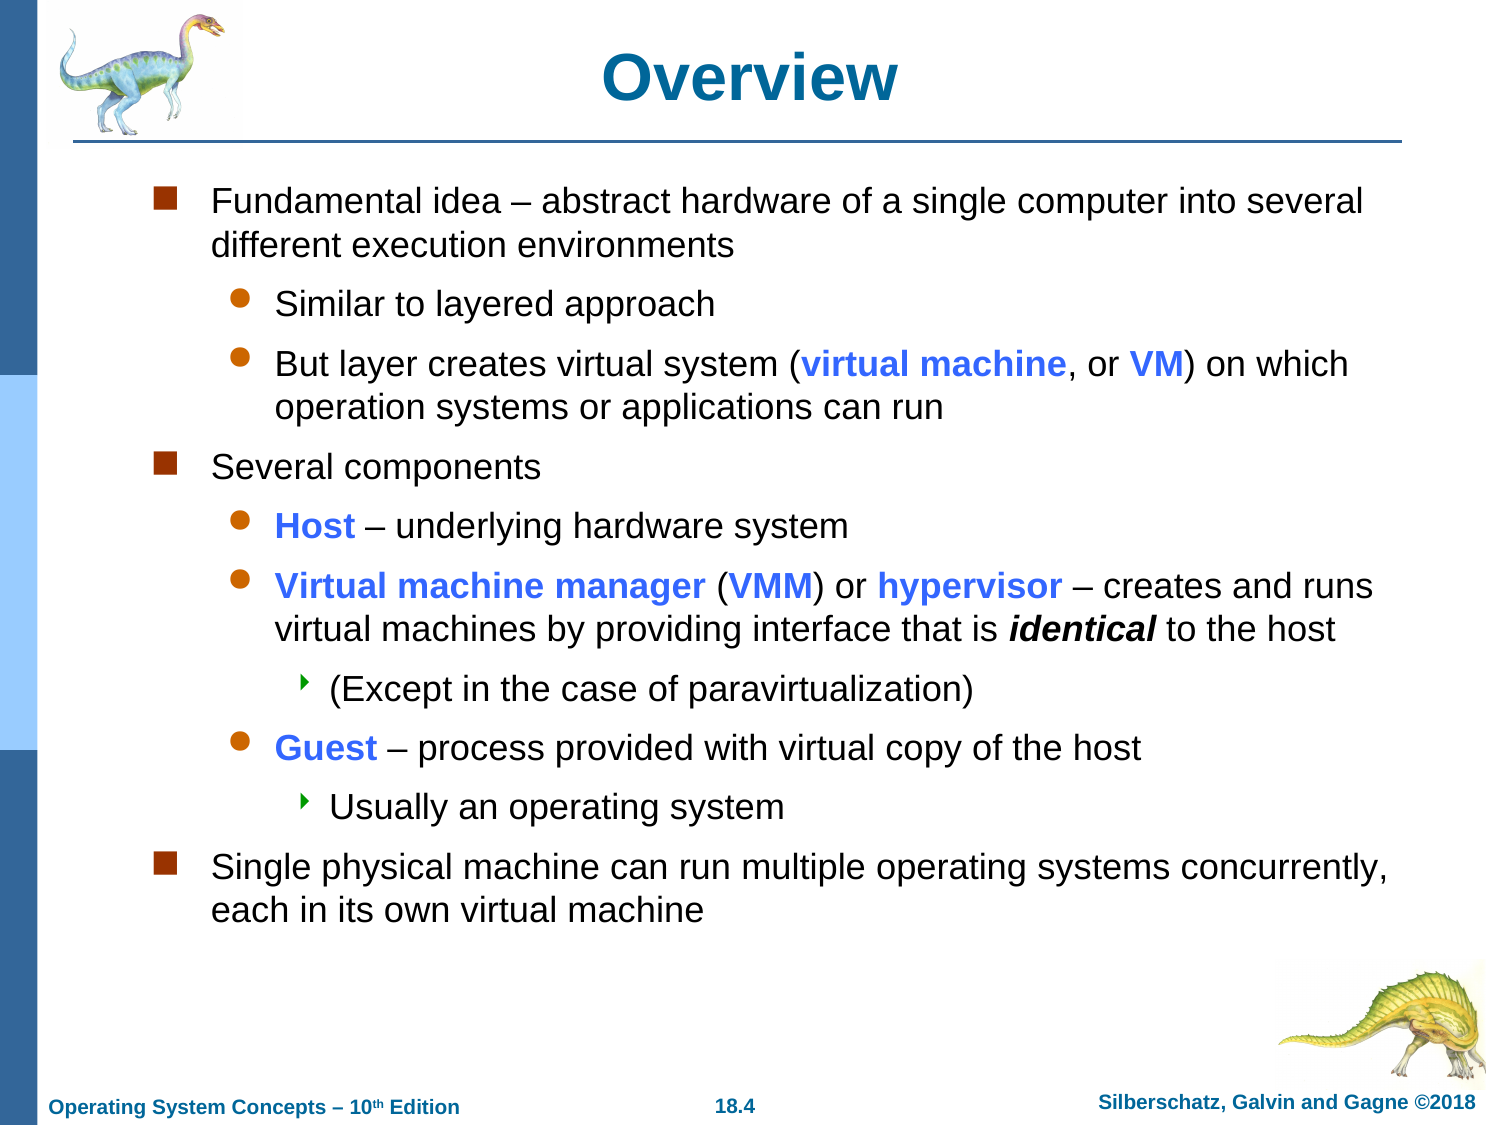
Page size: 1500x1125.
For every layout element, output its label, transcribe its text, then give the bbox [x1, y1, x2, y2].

picture [46, 0, 243, 149]
picture [1275, 959, 1486, 1090]
title Overview [75, 27, 1426, 122]
picture [1415, 1094, 1423, 1099]
list Fundamental idea – abstract hardware of a single computer into several different execution environments Similar to layered approach But layer creates virtual system (virtual machine, or VM) on which operation systems or applications can run Several components Host – underlying hardware system Virtual machine manager (VMM) or hypervisor – creates and runs virtual machines by providing interface that is identical to the host (Except in the case of paravirtualization) Guest – process provided with virtual copy of the host Usually an operating system Single physical machine can run multiple operating systems concurrently, each in its own virtual machine [141, 170, 1410, 1011]
